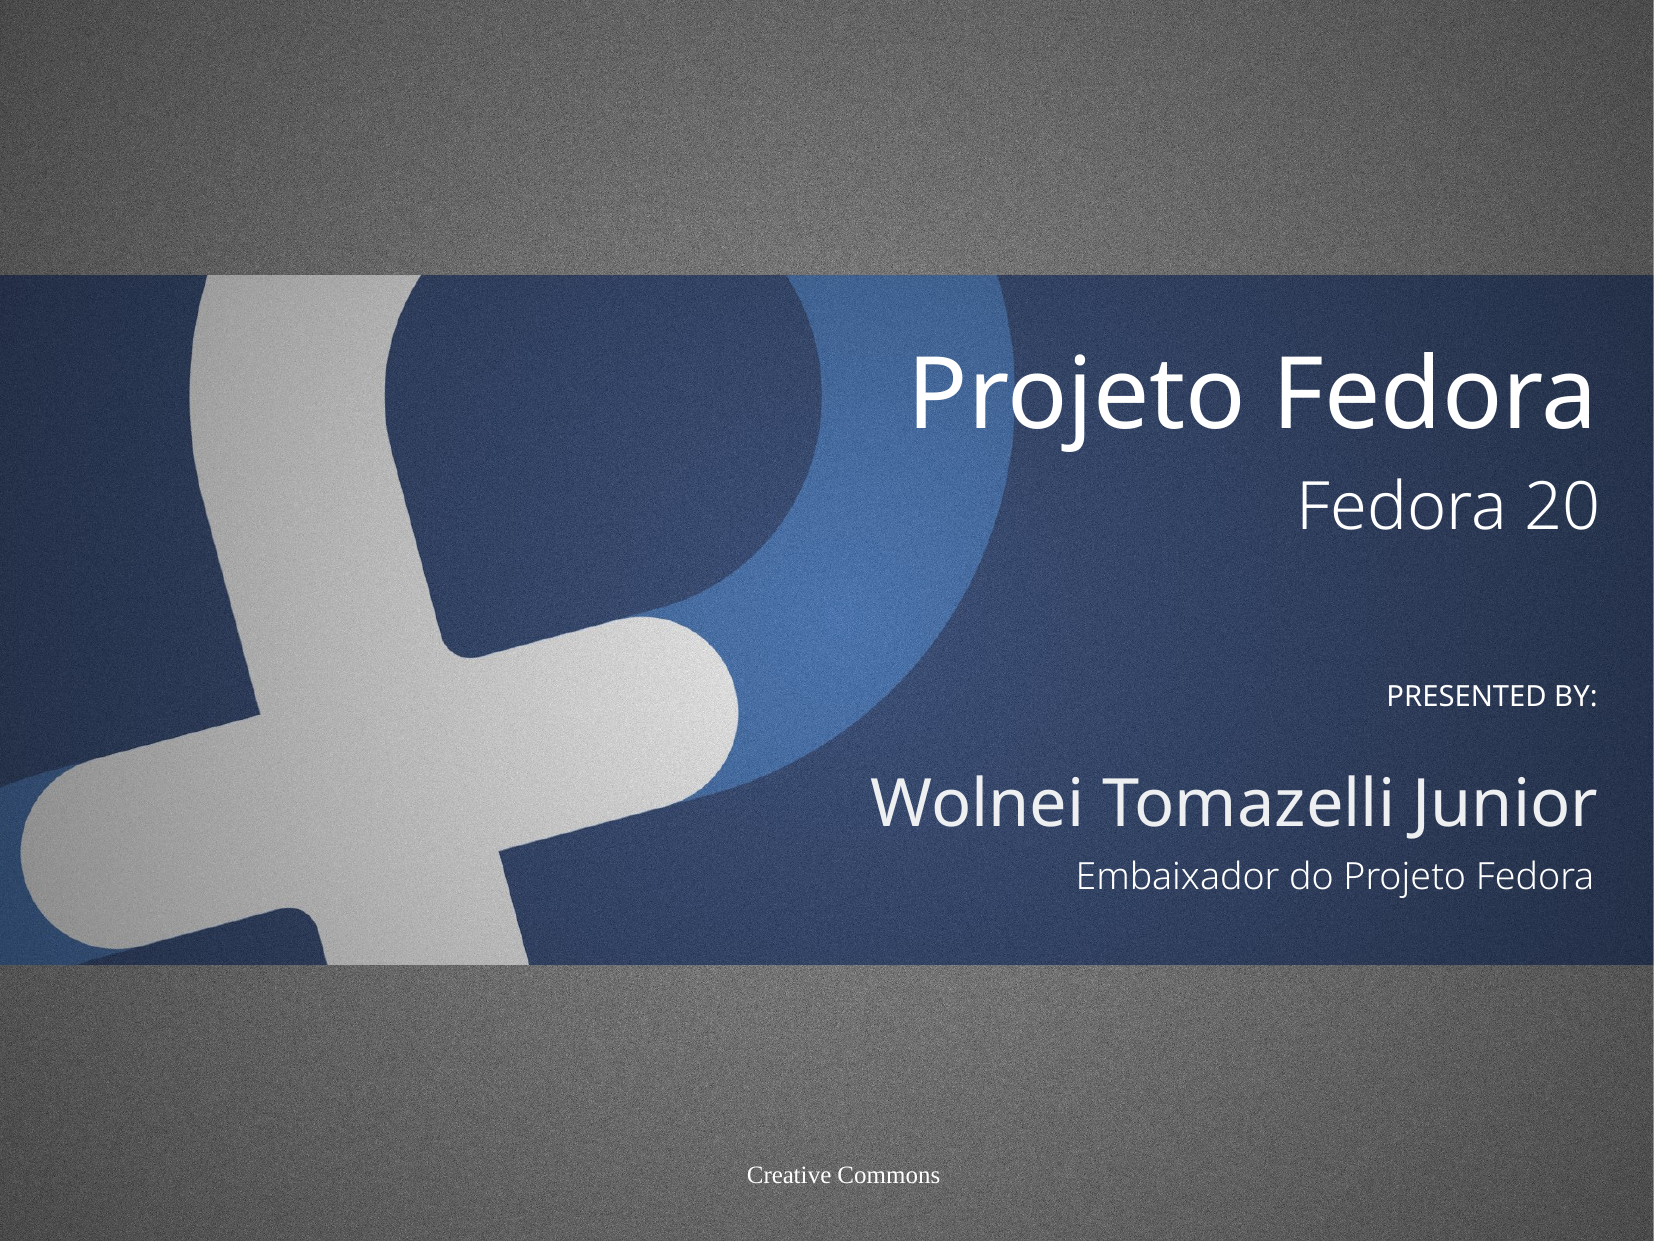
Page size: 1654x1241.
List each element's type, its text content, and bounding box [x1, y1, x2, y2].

text_box Creative Commons [75, 1126, 1613, 1197]
text_box PRESENTED BY: [797, 668, 1613, 739]
title Projeto Fedora [248, 330, 1599, 449]
subtitle Fedora 20 [442, 457, 1601, 621]
text_box Embaixador do Projeto Fedora [527, 839, 1610, 910]
picture [0, 0, 1654, 1241]
text_box Wolnei Tomazelli Junior [649, 758, 1615, 842]
